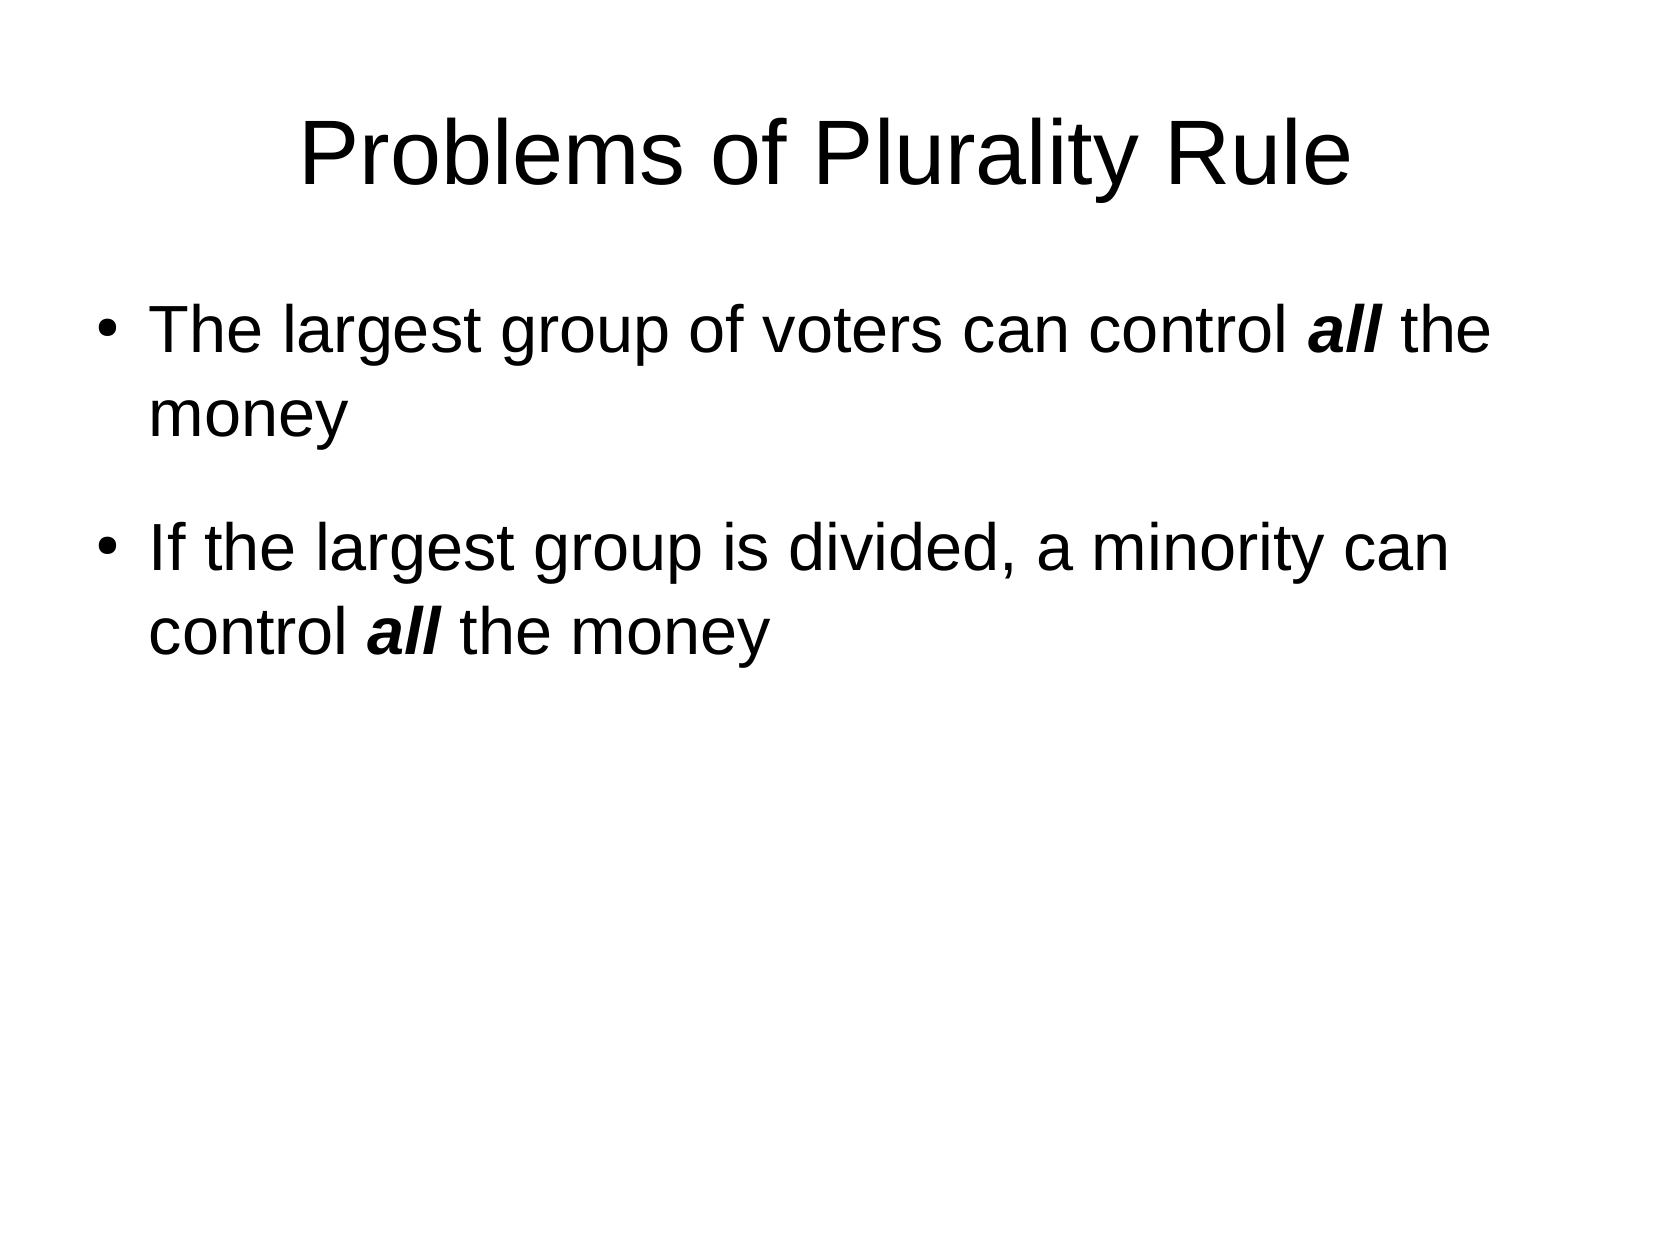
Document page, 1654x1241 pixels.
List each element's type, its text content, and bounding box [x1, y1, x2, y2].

list The largest group of voters can control all the money If the largest group is divided, a minority can control all the money [78, 291, 1567, 1111]
title Problems of Plurality Rule [82, 49, 1571, 257]
